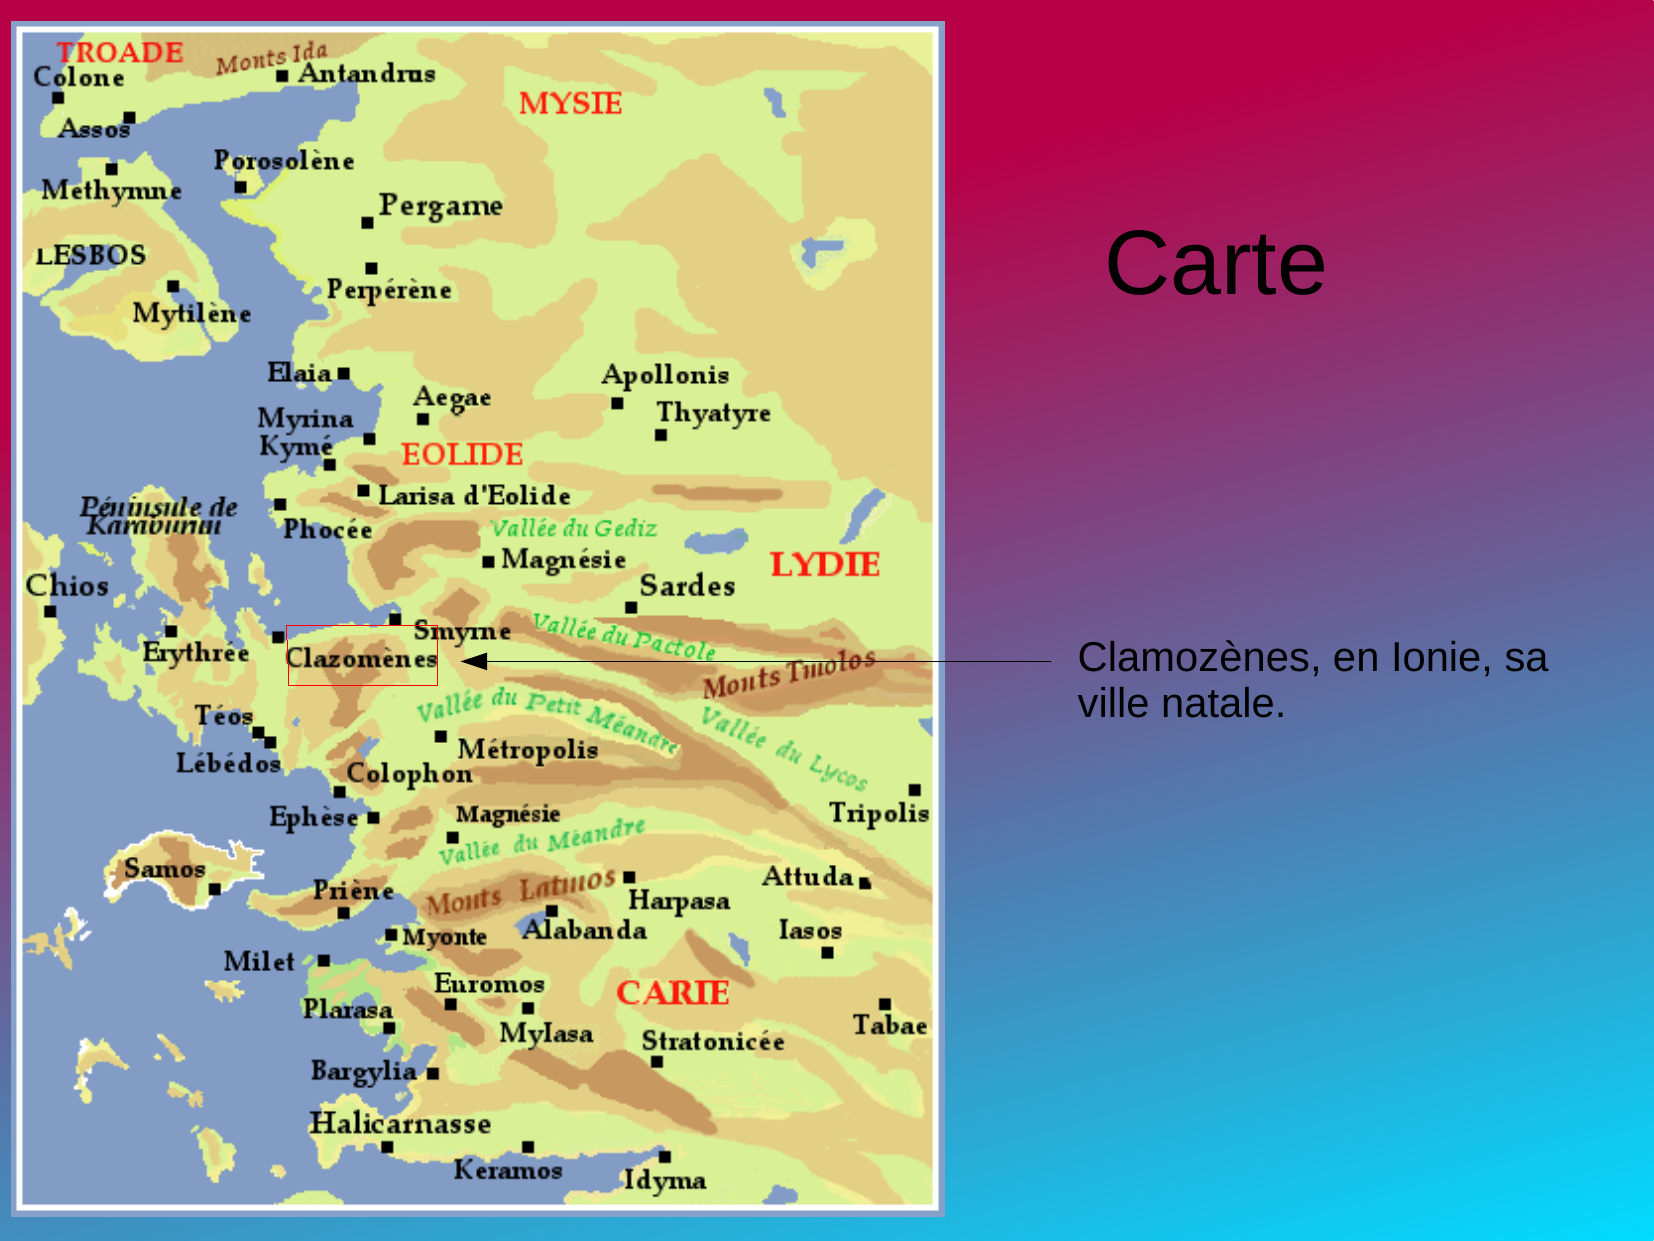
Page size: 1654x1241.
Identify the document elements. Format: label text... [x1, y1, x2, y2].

title Carte [945, 159, 1654, 367]
text_box Clamozènes, en Ionie, sa ville natale. [1062, 625, 1630, 735]
picture [11, 21, 945, 1217]
